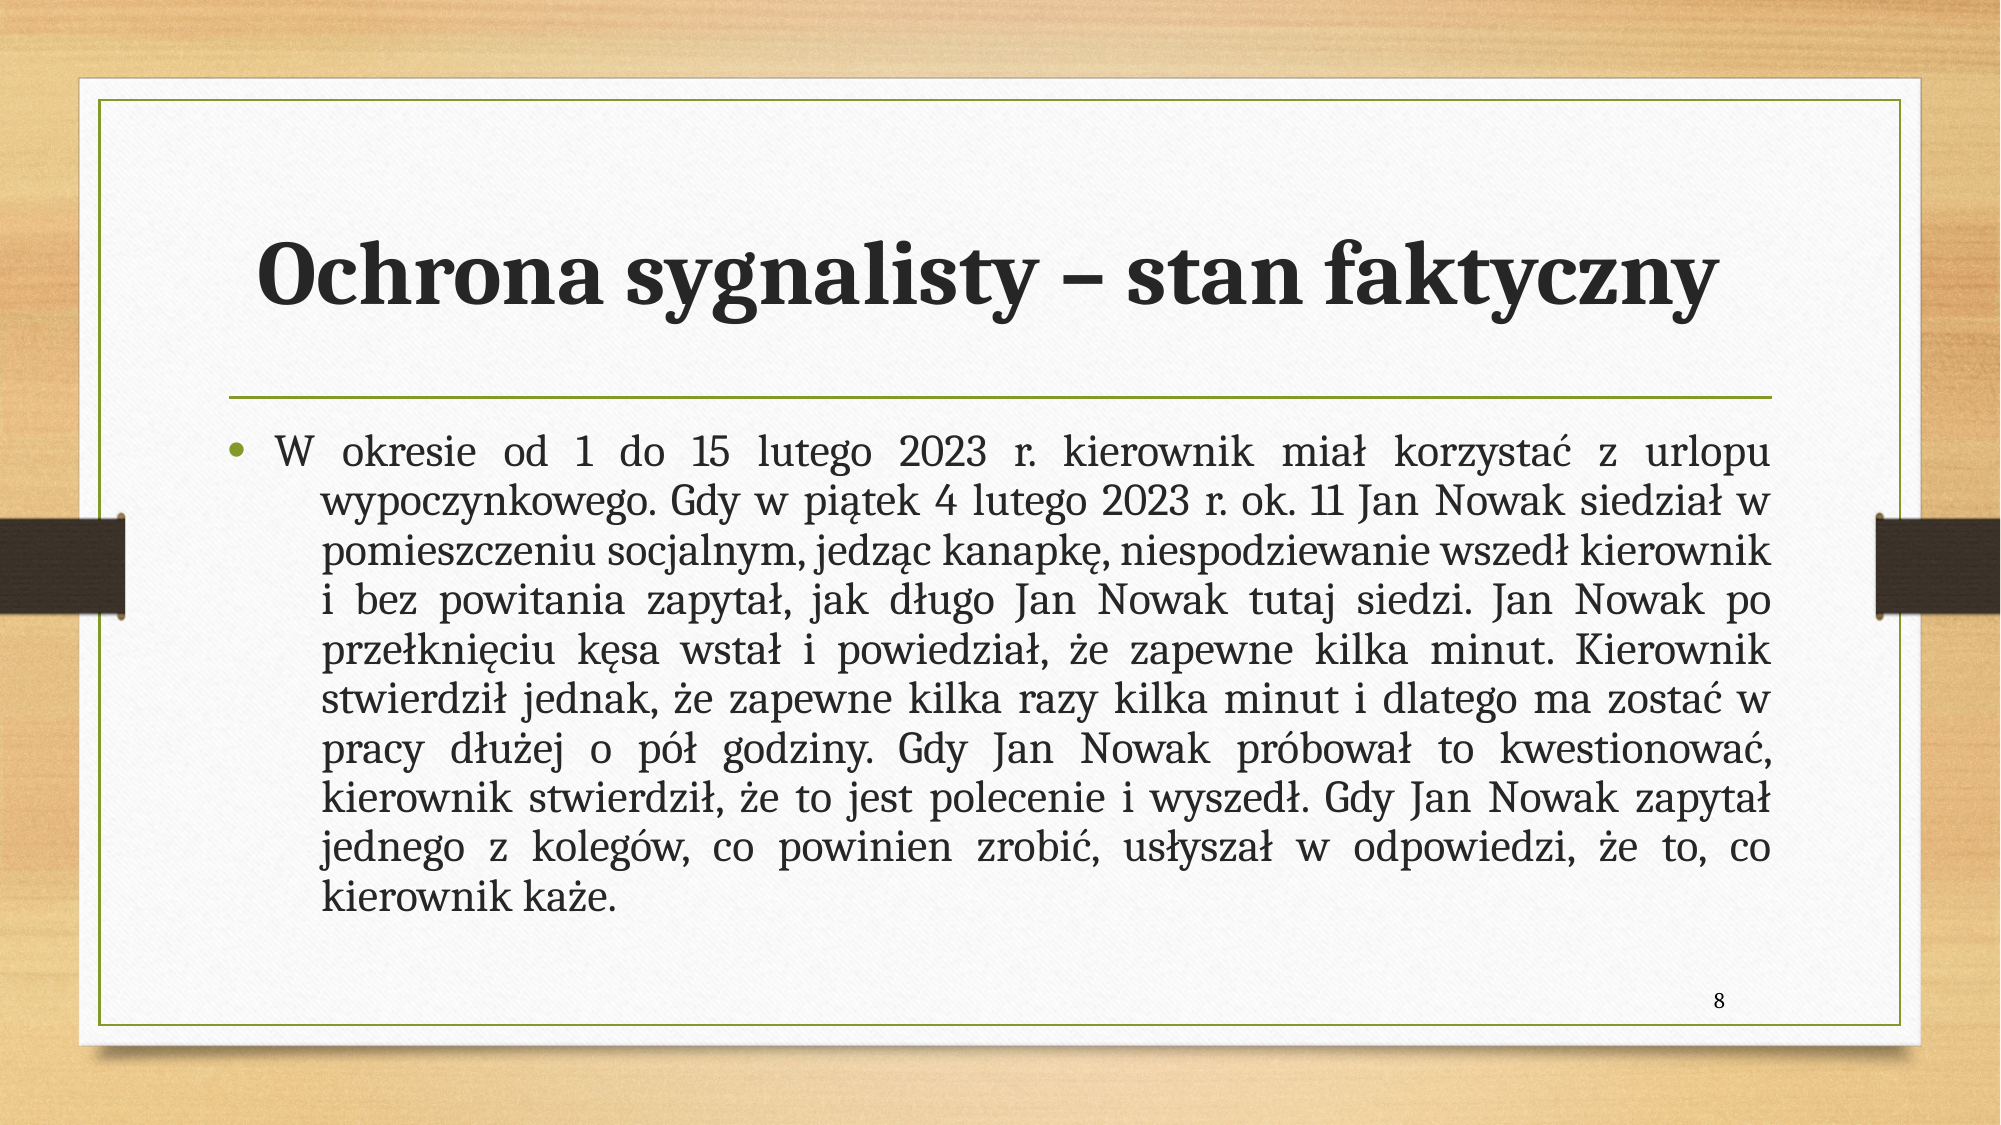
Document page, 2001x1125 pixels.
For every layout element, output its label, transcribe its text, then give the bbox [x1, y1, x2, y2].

title Ochrona sygnalisty – stan faktyczny [212, 161, 1788, 376]
list W okresie od 1 do 15 lutego 2023 r. kierownik miał korzystać z urlopu wypoczynkowego. Gdy w piątek 4 lutego 2023 r. ok. 11 Jan Nowak siedział w pomieszczeniu socjalnym, jedząc kanapkę, niespodziewanie wszedł kierownik i bez powitania zapytał, jak długo Jan Nowak tutaj siedzi. Jan Nowak po przełknięciu kęsa wstał i powiedział, że zapewne kilka minut. Kierownik stwierdził jednak, że zapewne kilka razy kilka minut i dlatego ma zostać w pracy dłużej o pół godziny. Gdy Jan Nowak próbował to kwestionować, kierownik stwierdził, że to jest polecenie i wyszedł. Gdy Jan Nowak zapytał jednego z kolegów, co powinien zrobić, usłyszał w odpowiedzi, że to, co kierownik każe. [212, 419, 1788, 964]
text_box [1698, 979, 1788, 1026]
